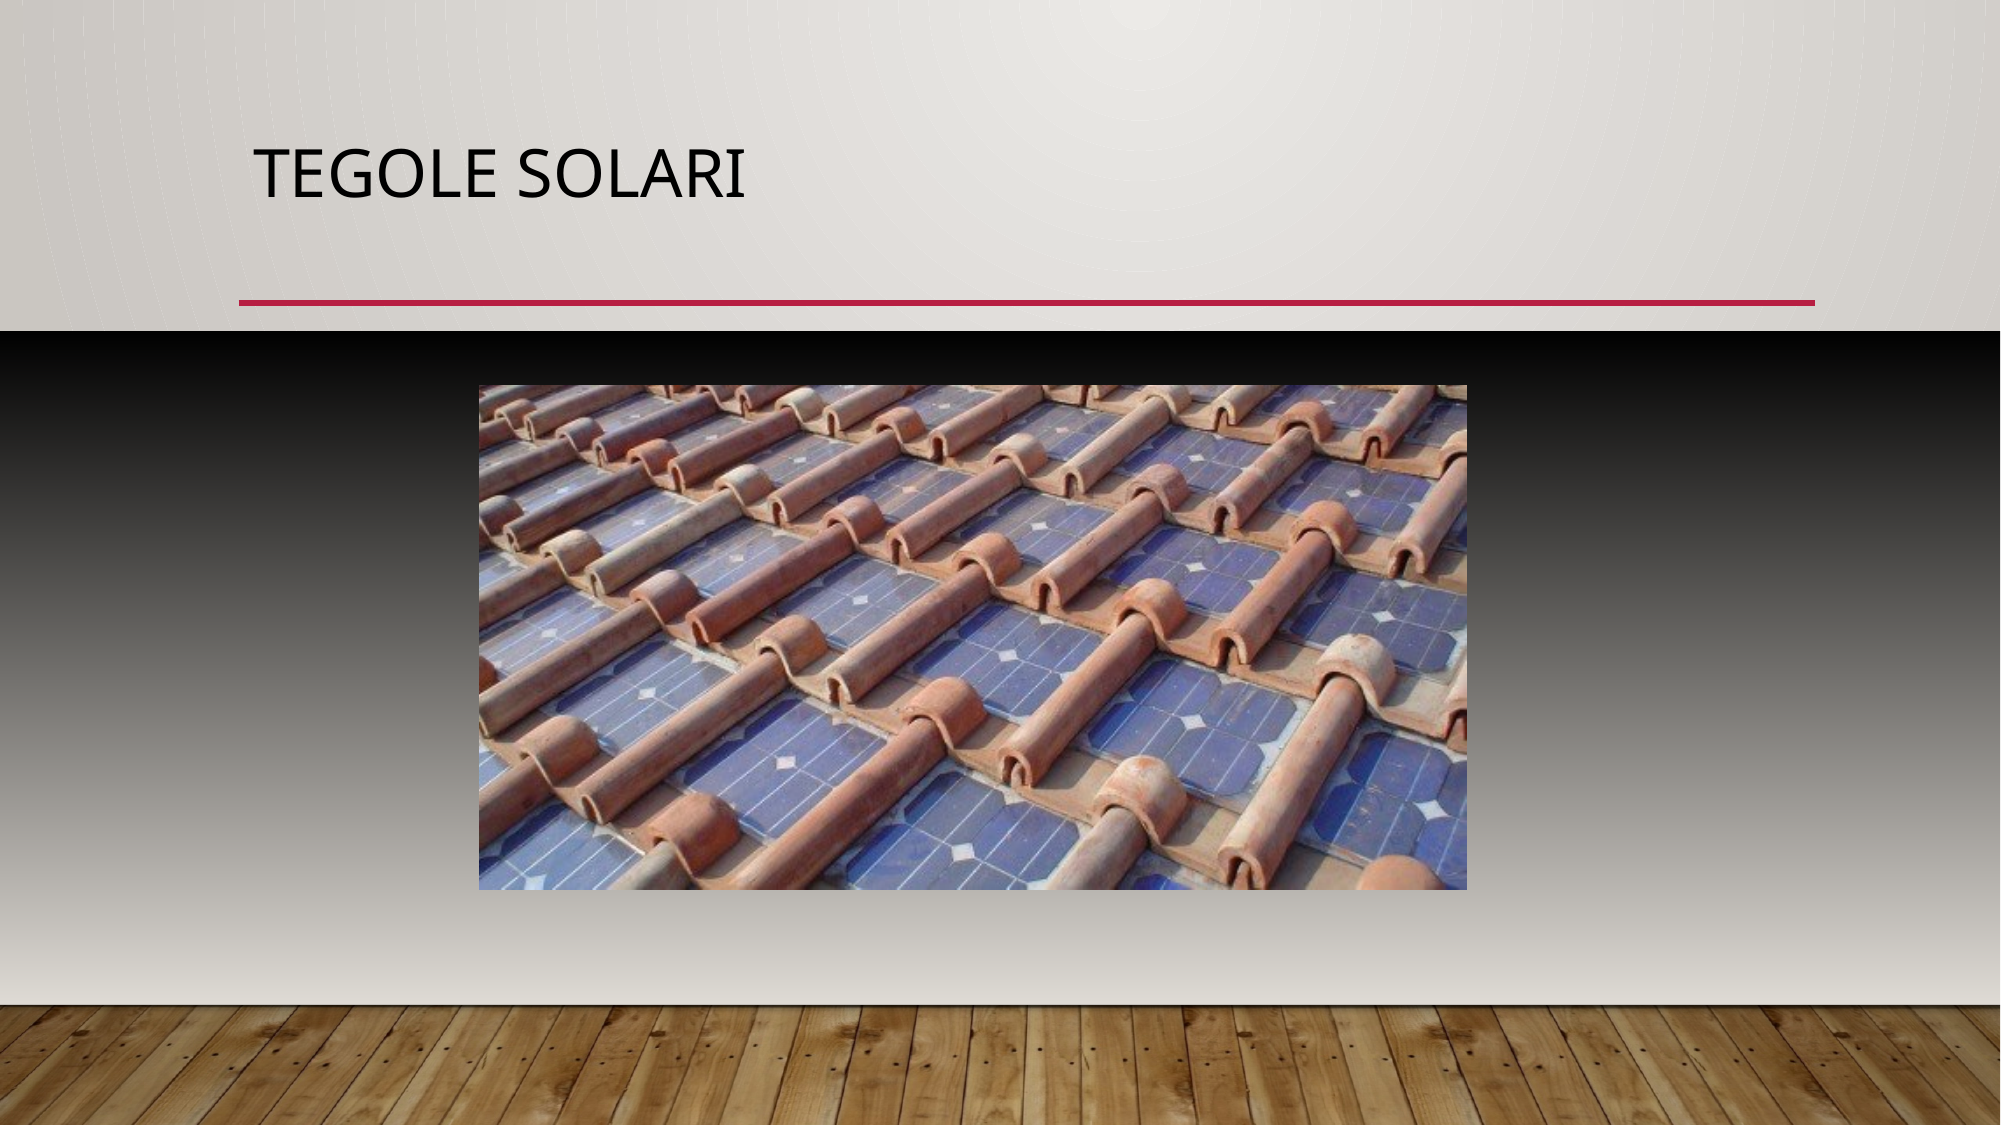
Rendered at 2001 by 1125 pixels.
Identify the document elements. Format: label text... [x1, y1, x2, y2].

title Tegole solari [238, 131, 1814, 305]
picture [479, 385, 1467, 890]
